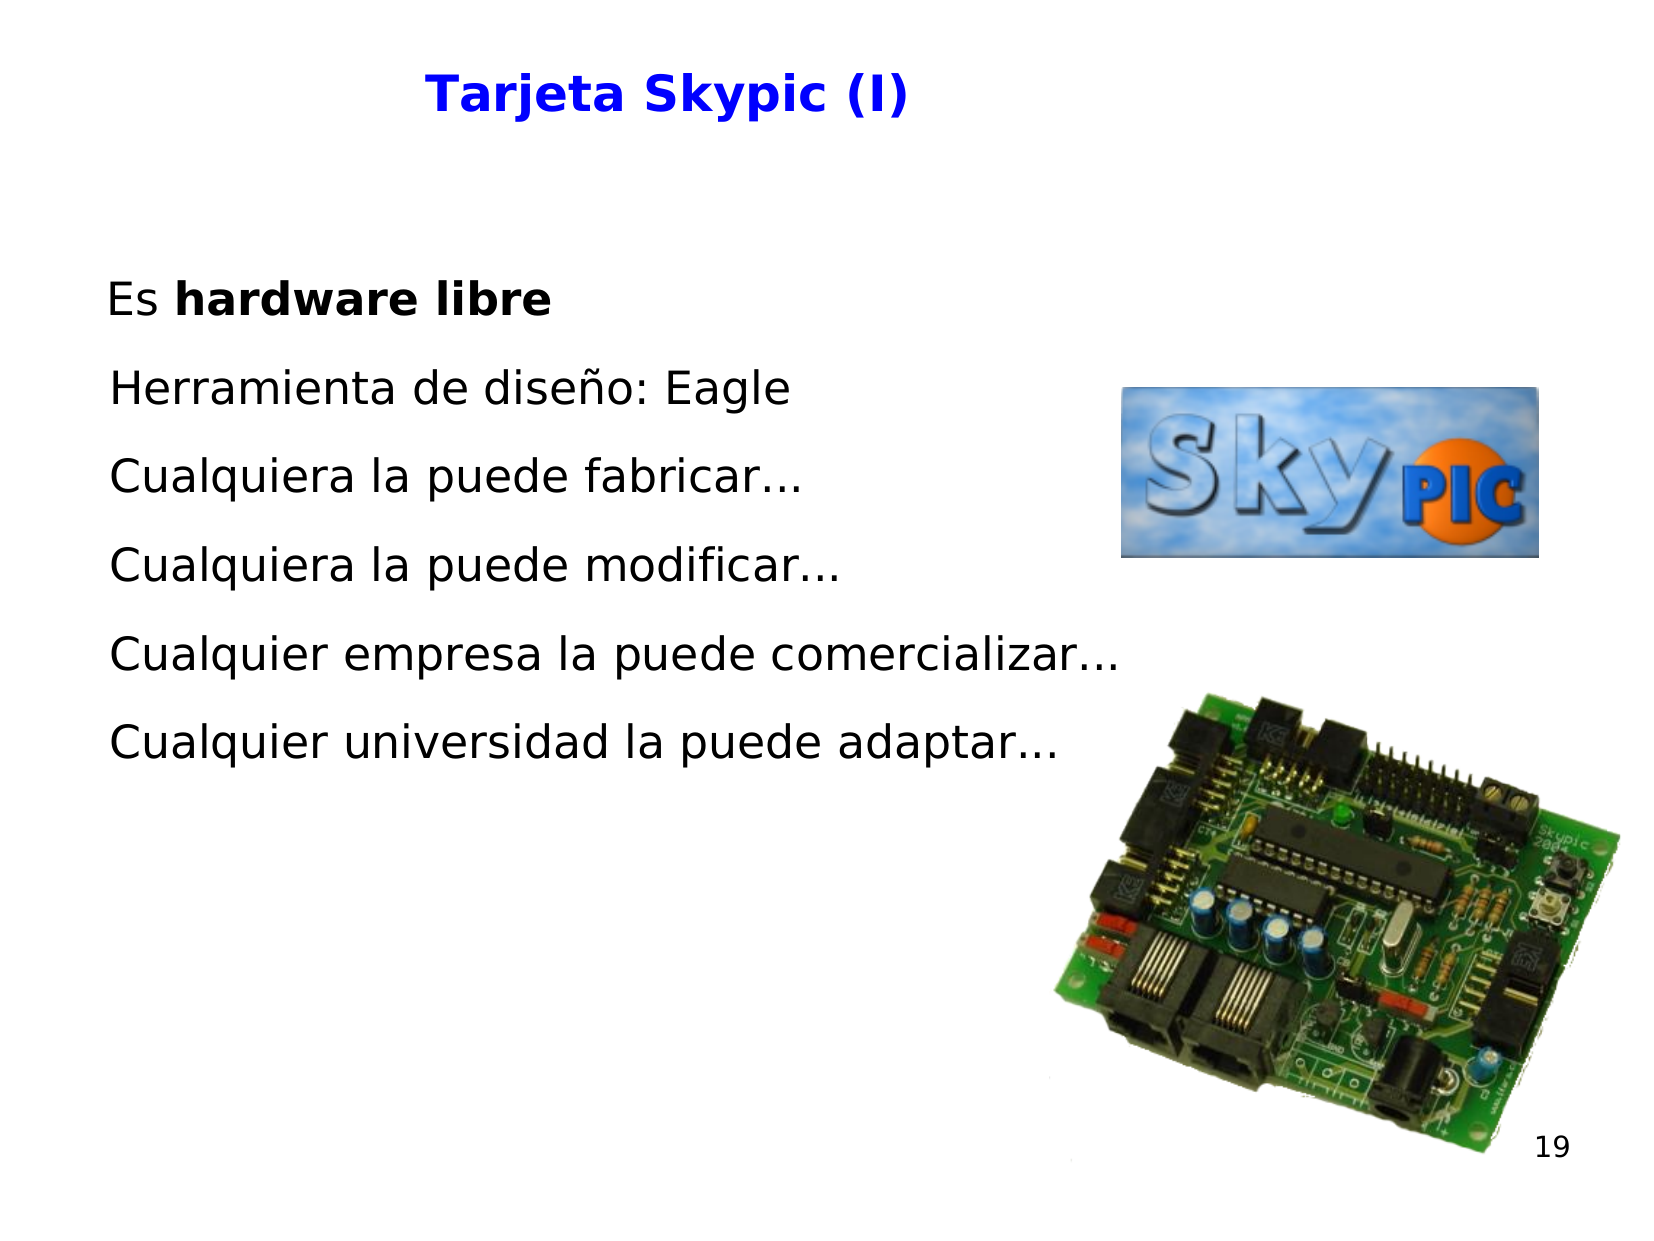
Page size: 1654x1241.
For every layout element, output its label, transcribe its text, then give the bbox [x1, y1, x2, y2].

picture [1049, 689, 1654, 1163]
picture [1153, 387, 1539, 558]
text_box Tarjeta Skypic (I) [410, 57, 926, 131]
text_box Es hardware libre Herramienta de diseño: Eagle Cualquiera la puede fabricar... Cualquiera la puede modificar... Cualquier empresa la puede comercializar... Cualquier universidad la puede adaptar... [79, 265, 1153, 778]
